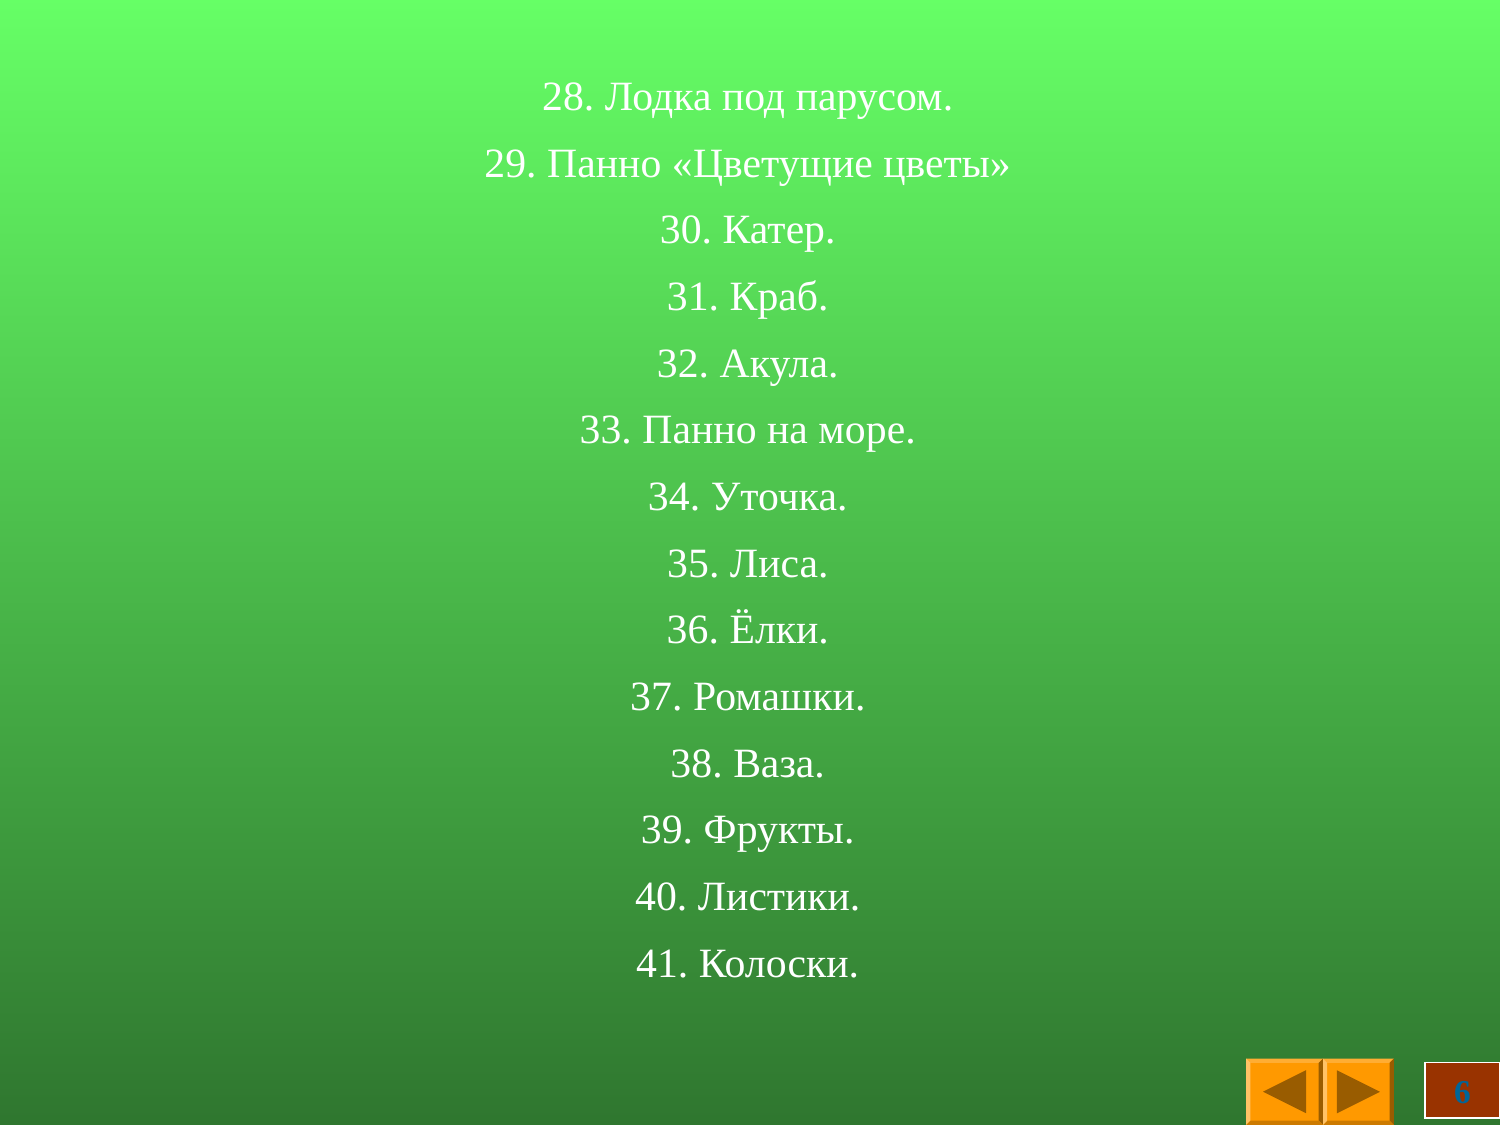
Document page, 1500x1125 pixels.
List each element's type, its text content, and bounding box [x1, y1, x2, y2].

text_box [1247, 1058, 1323, 1125]
text_box 6 [1425, 1062, 1500, 1118]
subtitle 28. Лодка под парусом. 29. Панно «Цветущие цветы» 30. Катер. 31. Краб. 32. Акула. 33. Панно на море. 34. Уточка. 35. Лиса. 36. Ёлки. 37. Ромашки. 38. Ваза. 39. Фрукты. 40. Листики. 41. Колоски. [72, 68, 1423, 986]
text_box [1324, 1058, 1394, 1125]
